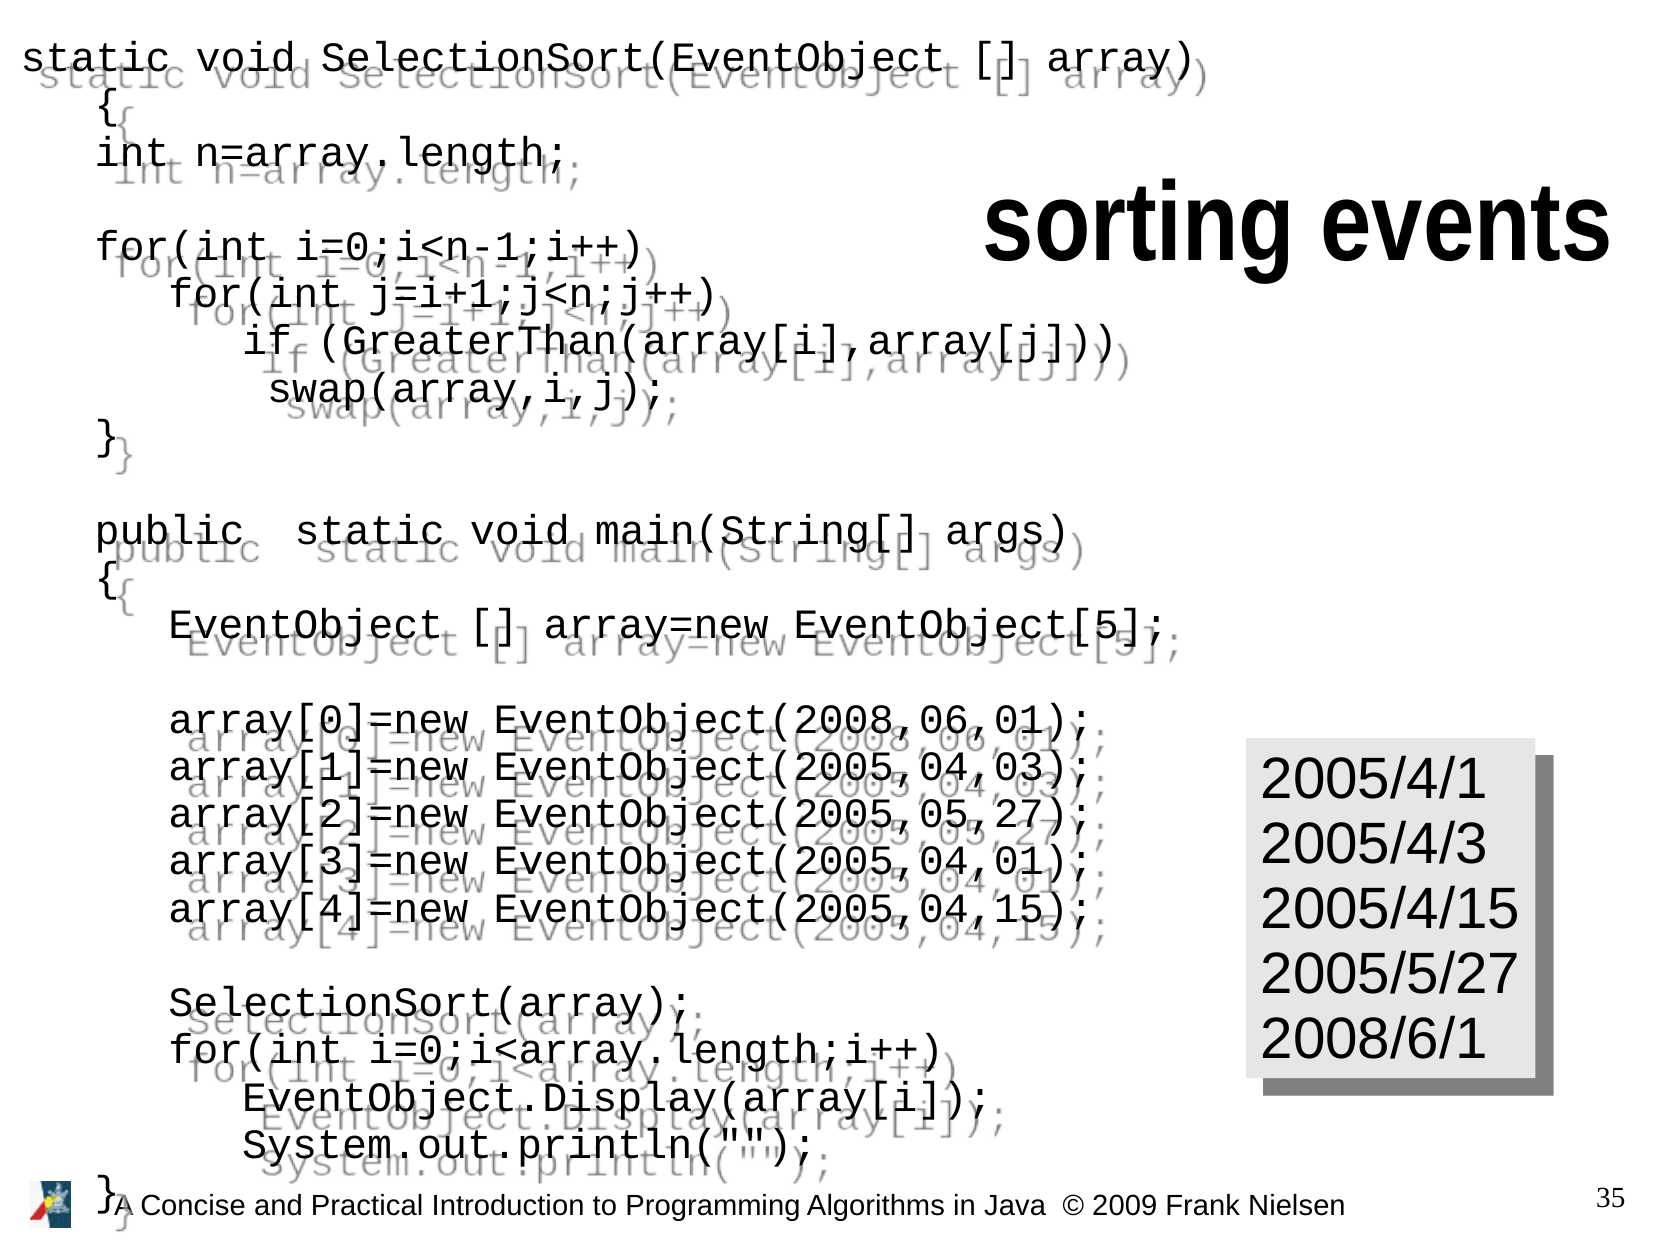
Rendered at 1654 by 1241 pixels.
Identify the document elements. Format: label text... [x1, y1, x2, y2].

text_box static void SelectionSort(EventObject [] array) { int n=array.length; for(int i=0;i<n-1;i++) for(int j=i+1;j<n;j++) if (GreaterThan(array[i],array[j])) swap(array,i,j); } public static void main(String[] args) { EventObject [] array=new EventObject[5]; array[0]=new EventObject(2008,06,01); array[1]=new EventObject(2005,04,03); array[2]=new EventObject(2005,05,27); array[3]=new EventObject(2005,04,01); array[4]=new EventObject(2005,04,15); SelectionSort(array); for(int i=0;i<array.length;i++) EventObject.Display(array[i]); System.out.println(""); } [5, 29, 1654, 1164]
text_box 2005/4/1 2005/4/3 2005/4/15 2005/5/27 2008/6/1 [1245, 738, 1536, 1077]
picture [29, 1181, 71, 1228]
